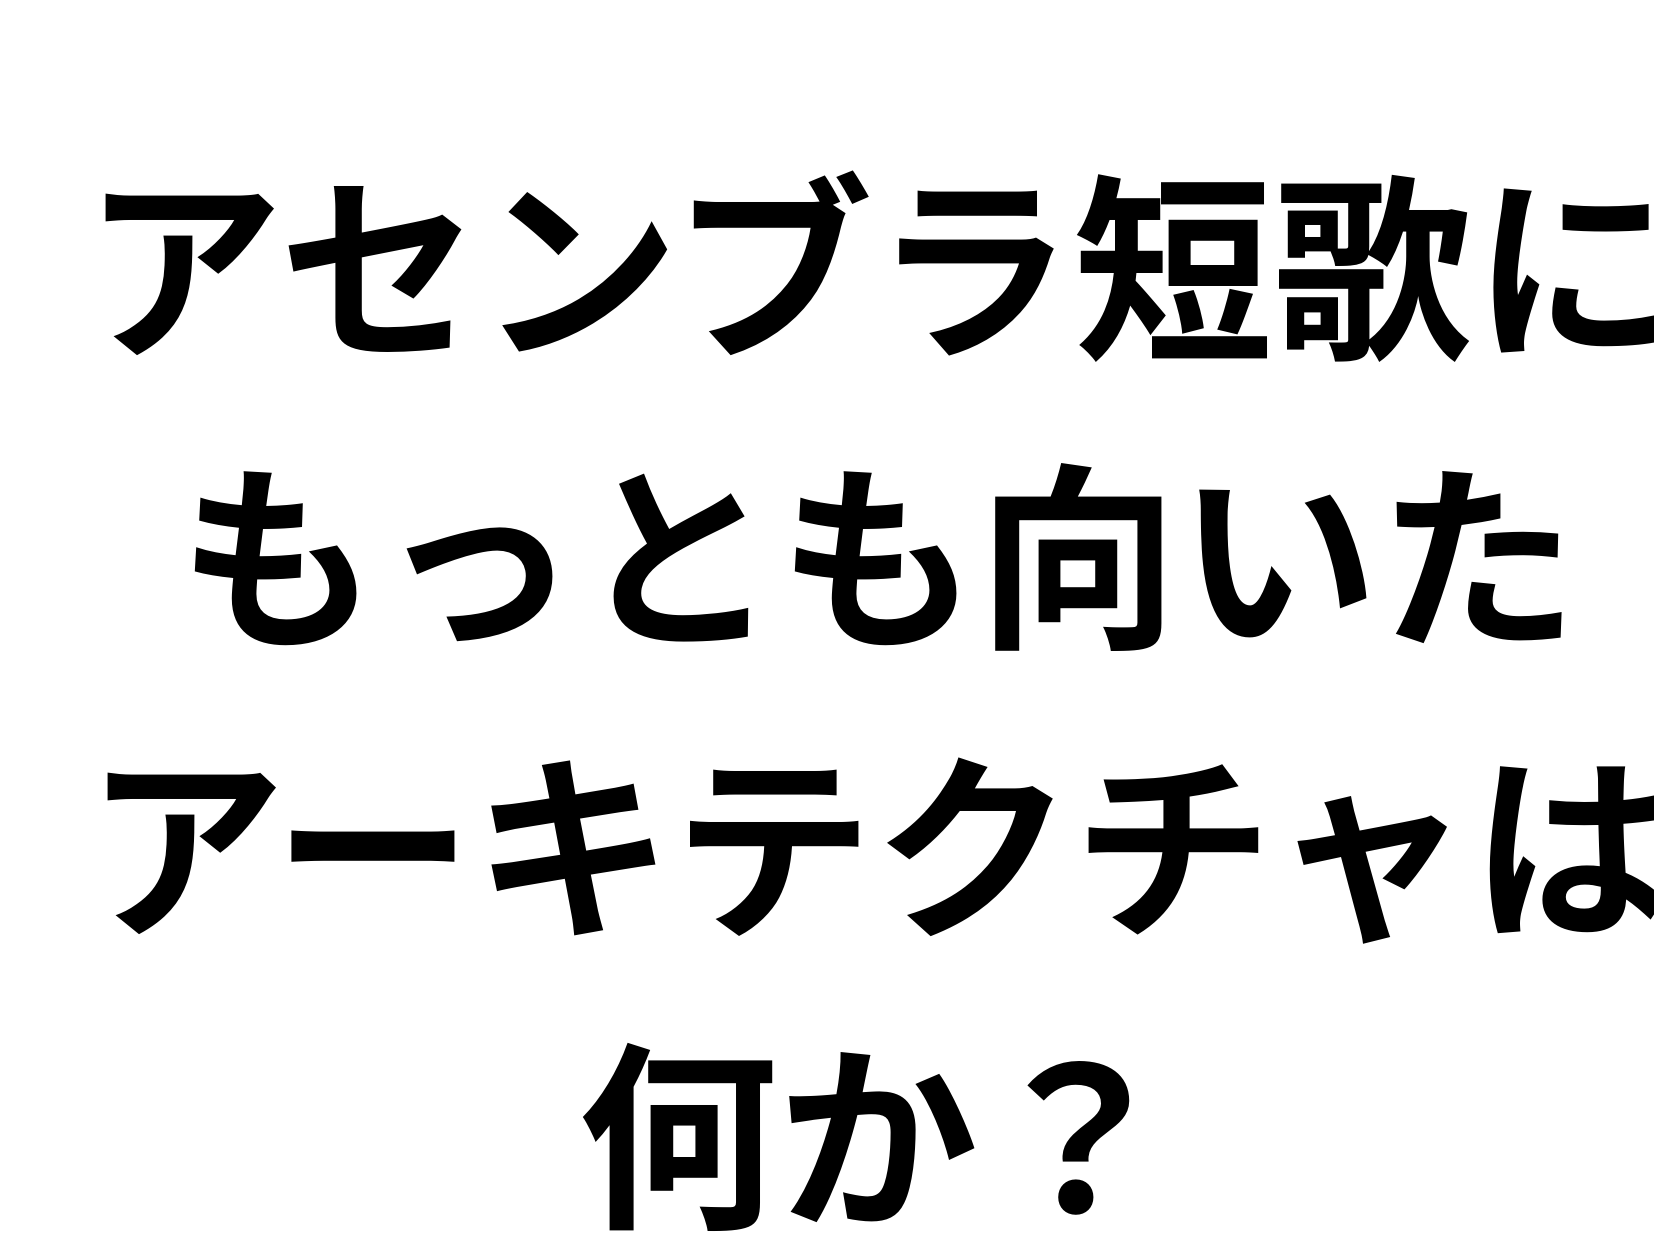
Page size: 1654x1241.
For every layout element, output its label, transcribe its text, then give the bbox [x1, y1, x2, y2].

text_box アセンブラ短歌に もっとも向いた アーキテクチャは 何か？ [68, 105, 1577, 981]
